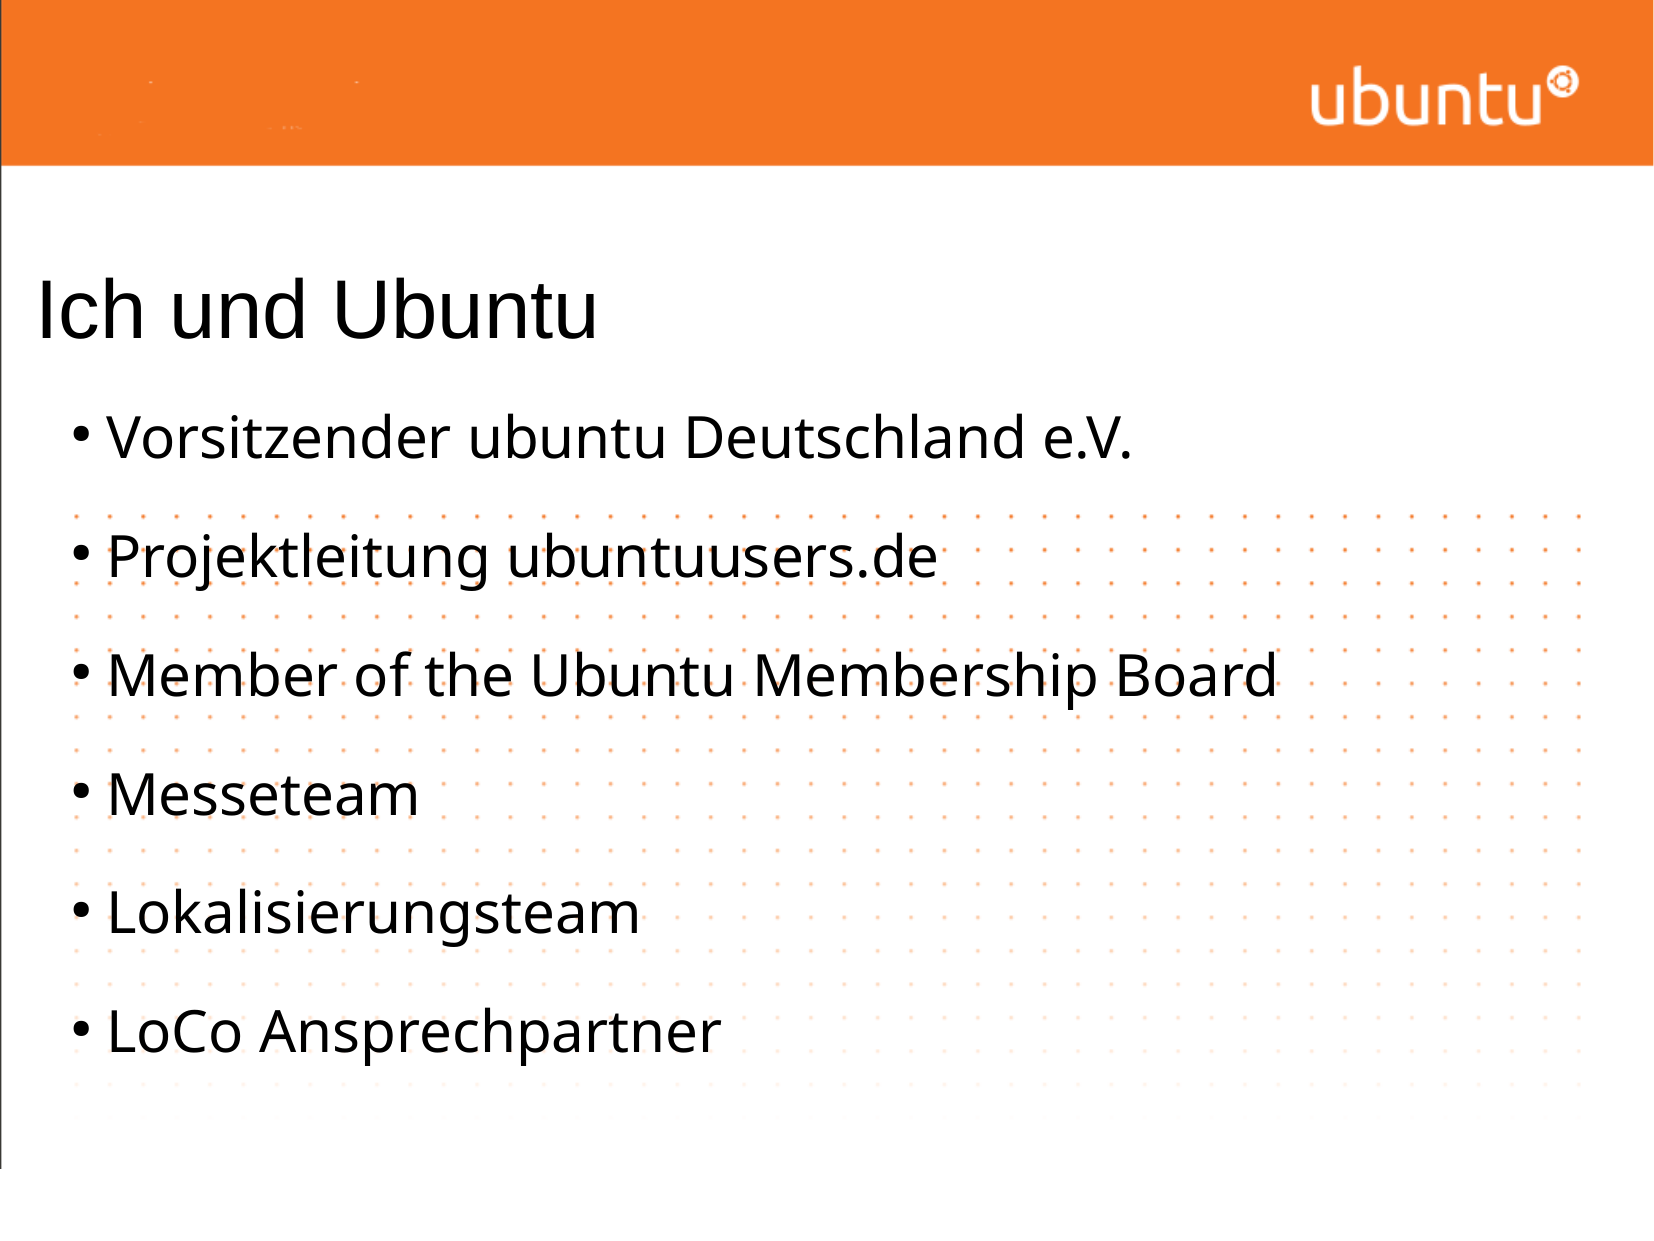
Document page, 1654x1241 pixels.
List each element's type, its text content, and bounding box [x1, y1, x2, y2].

subtitle Ich und Ubuntu Vorsitzender ubuntu Deutschland e.V. Projektleitung ubuntuusers.de Member of the Ubuntu Membership Board Messeteam Lokalisierungsteam LoCo Ansprechpartner [35, 153, 1619, 1241]
picture [0, 0, 1654, 1169]
